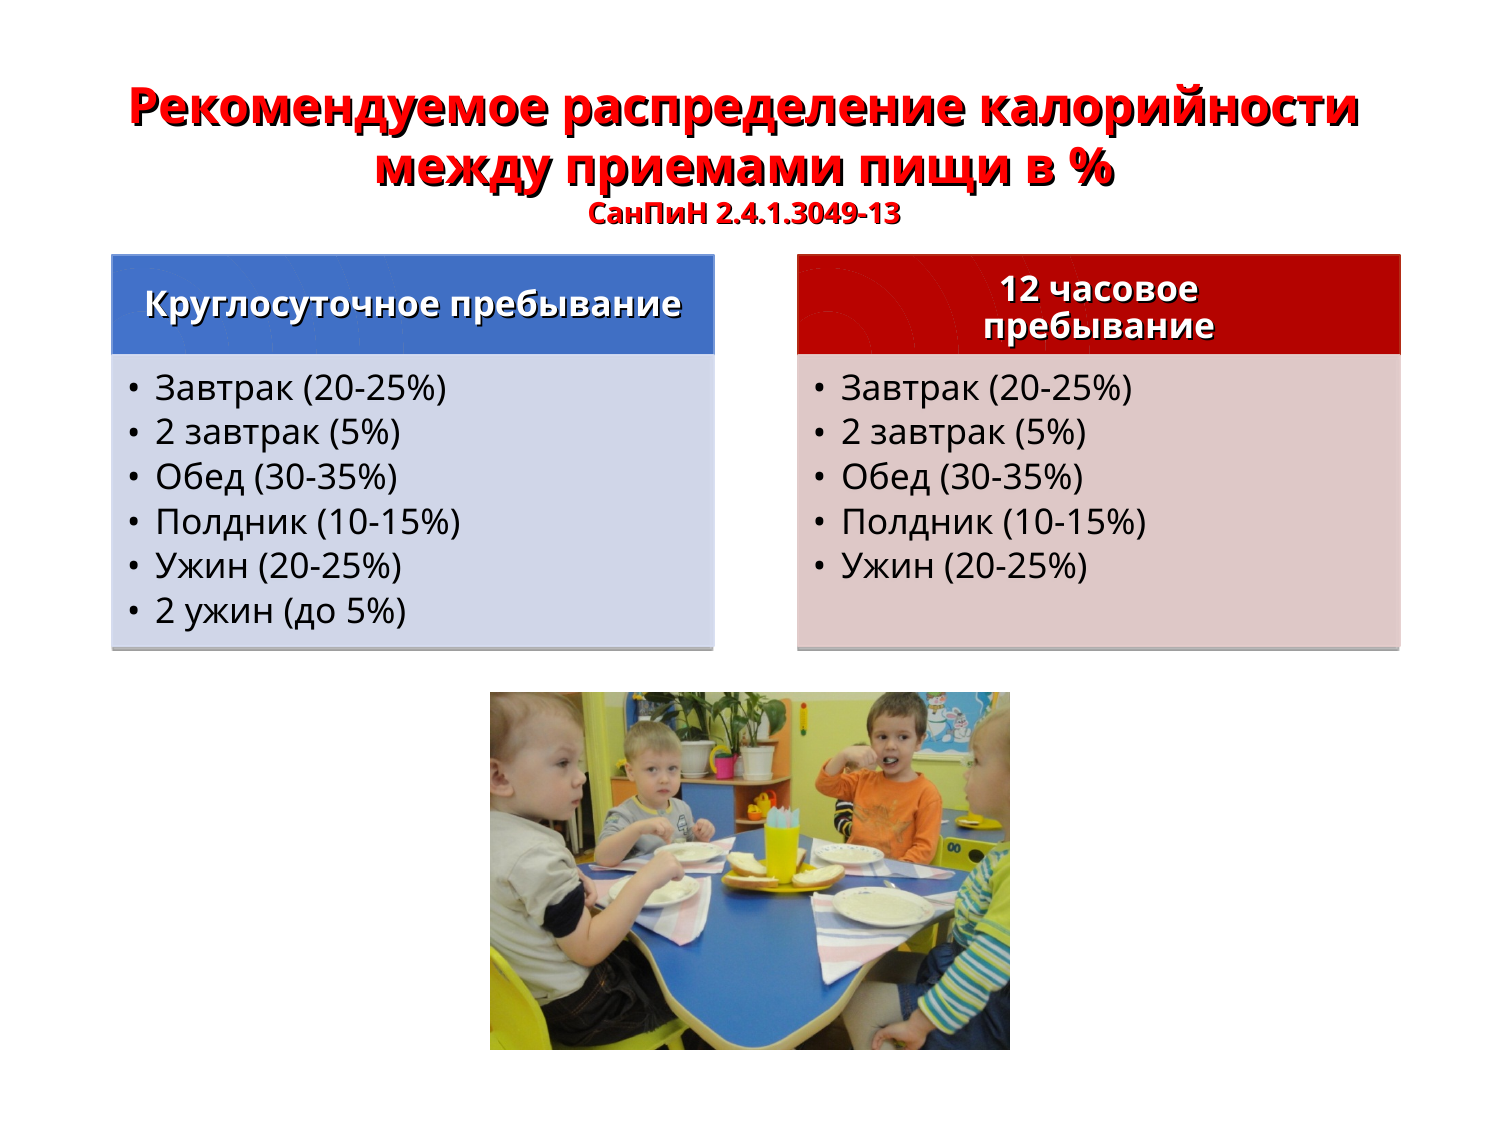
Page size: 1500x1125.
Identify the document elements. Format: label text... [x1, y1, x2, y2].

text_box Круглосуточное пребывание [112, 254, 714, 355]
picture [490, 692, 1010, 1050]
text_box Завтрак (20-25%) 2 завтрак (5%) Обед (30-35%) Полдник (10-15%) Ужин (20-25%) 2 ужин (до 5%) [112, 355, 714, 647]
text_box 12 часовое пребывание [798, 254, 1400, 355]
text_box Завтрак (20-25%) 2 завтрак (5%) Обед (30-35%) Полдник (10-15%) Ужин (20-25%) [798, 355, 1400, 647]
title Рекомендуемое распределение калорийности между приемами пищи в % СанПиН 2.4.1.3049-13 [88, 66, 1400, 232]
